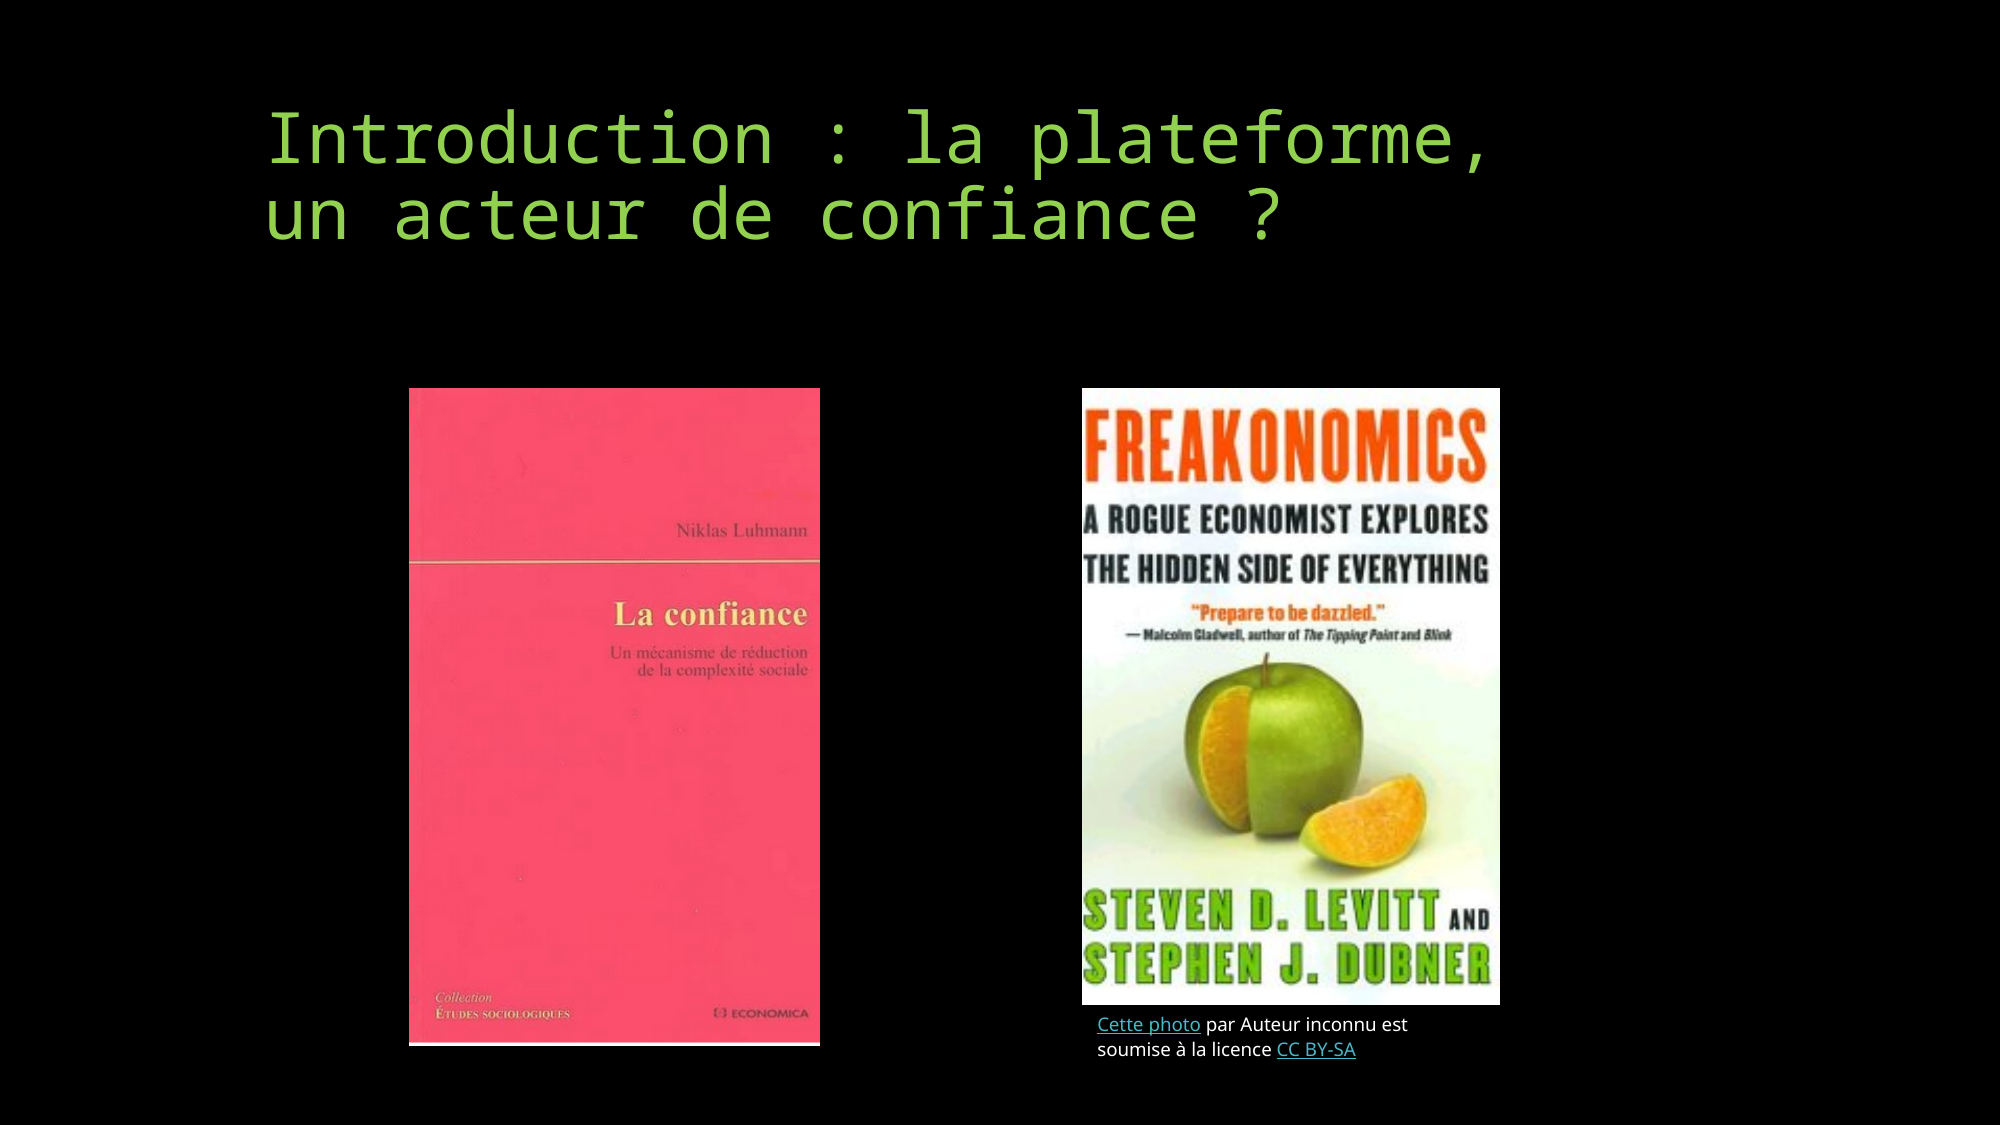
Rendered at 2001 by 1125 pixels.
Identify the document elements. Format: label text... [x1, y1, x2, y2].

picture [1082, 388, 1500, 1004]
picture [409, 388, 820, 1046]
title Introduction : la plateforme, un acteur de confiance ? [249, 75, 1750, 263]
text_box Cette photo par Auteur inconnu est soumise à la licence CC BY-SA [1082, 1004, 1500, 1071]
